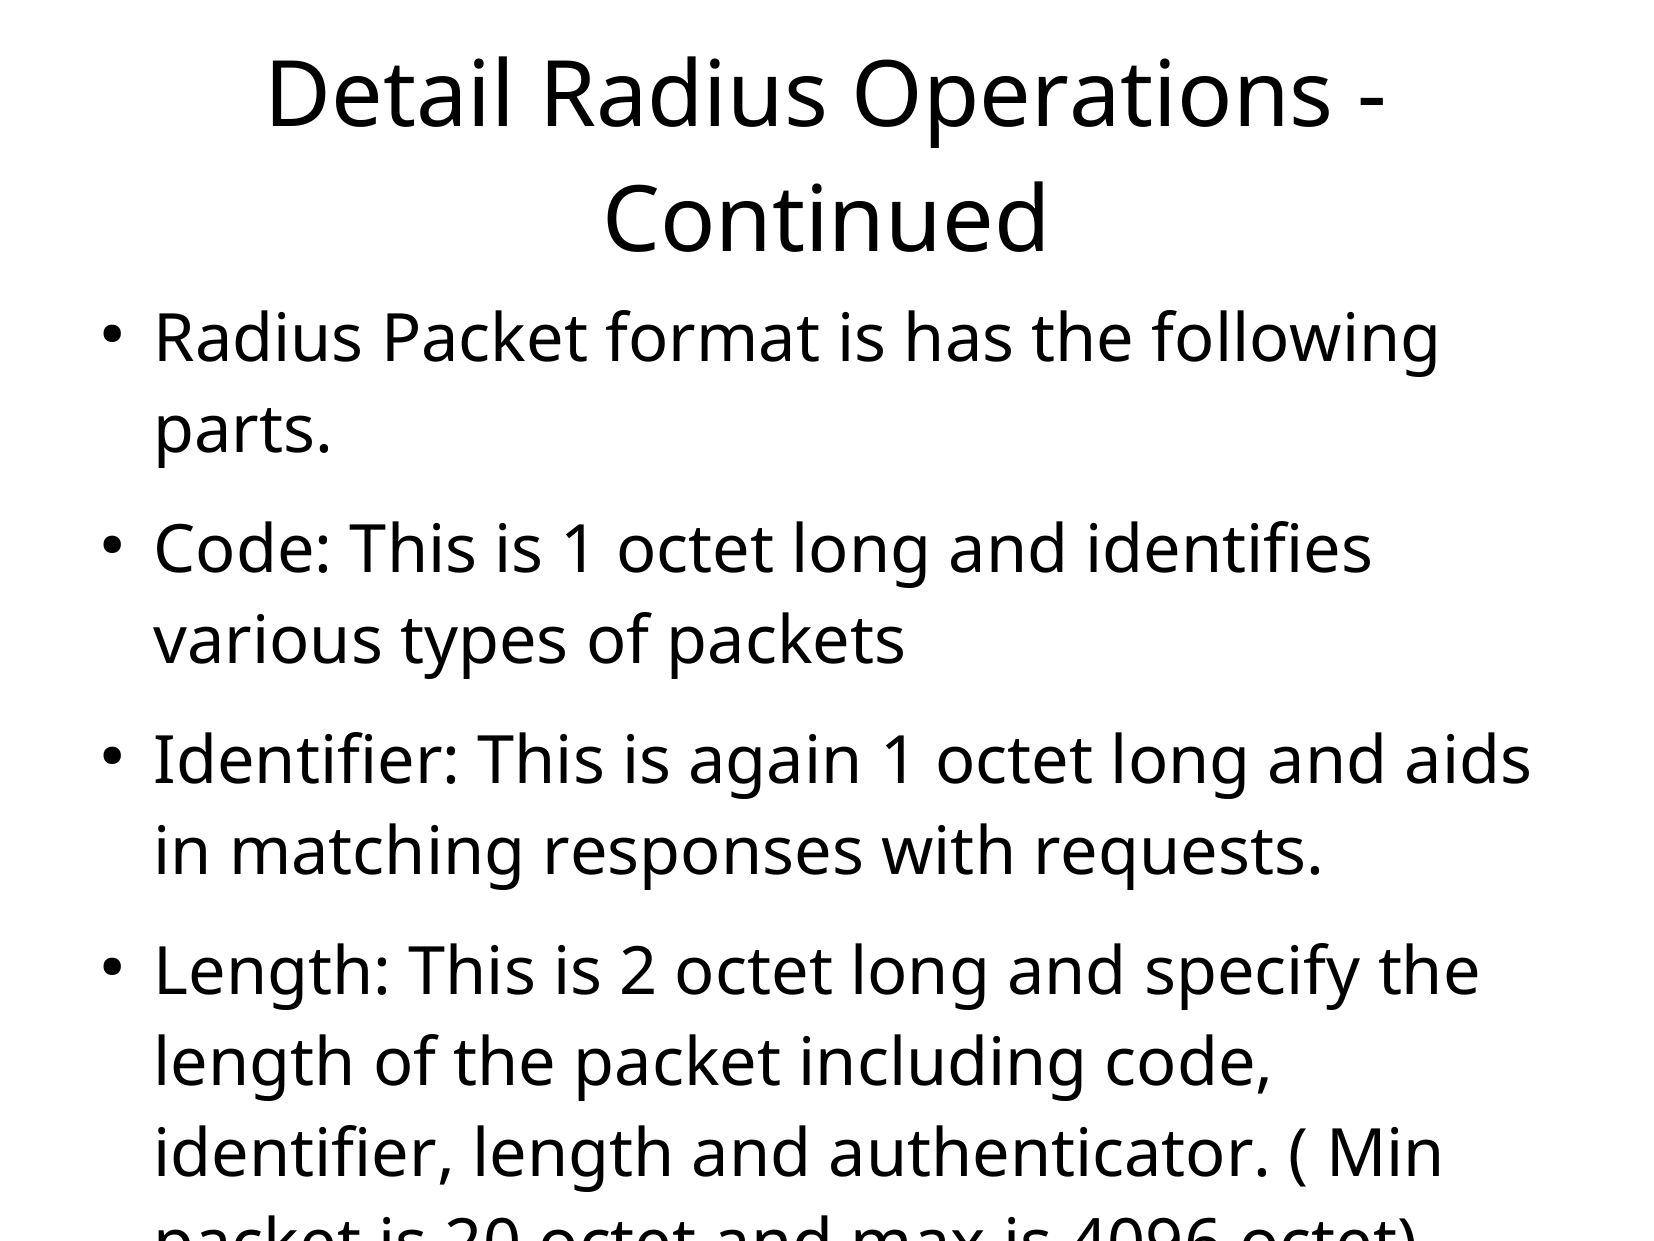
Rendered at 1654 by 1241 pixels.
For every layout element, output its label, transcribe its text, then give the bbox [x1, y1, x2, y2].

list Radius Packet format is has the following parts. Code: This is 1 octet long and identifies various types of packets Identifier: This is again 1 octet long and aids in matching responses with requests. Length: This is 2 octet long and specify the length of the packet including code, identifier, length and authenticator. ( Min packet is 20 octet and max is 4096 octet). Authenticator: This is 16 octet long and filled up in case of some request and responses. [82, 290, 1571, 1223]
title Detail Radius Operations - Continued [82, 49, 1571, 257]
